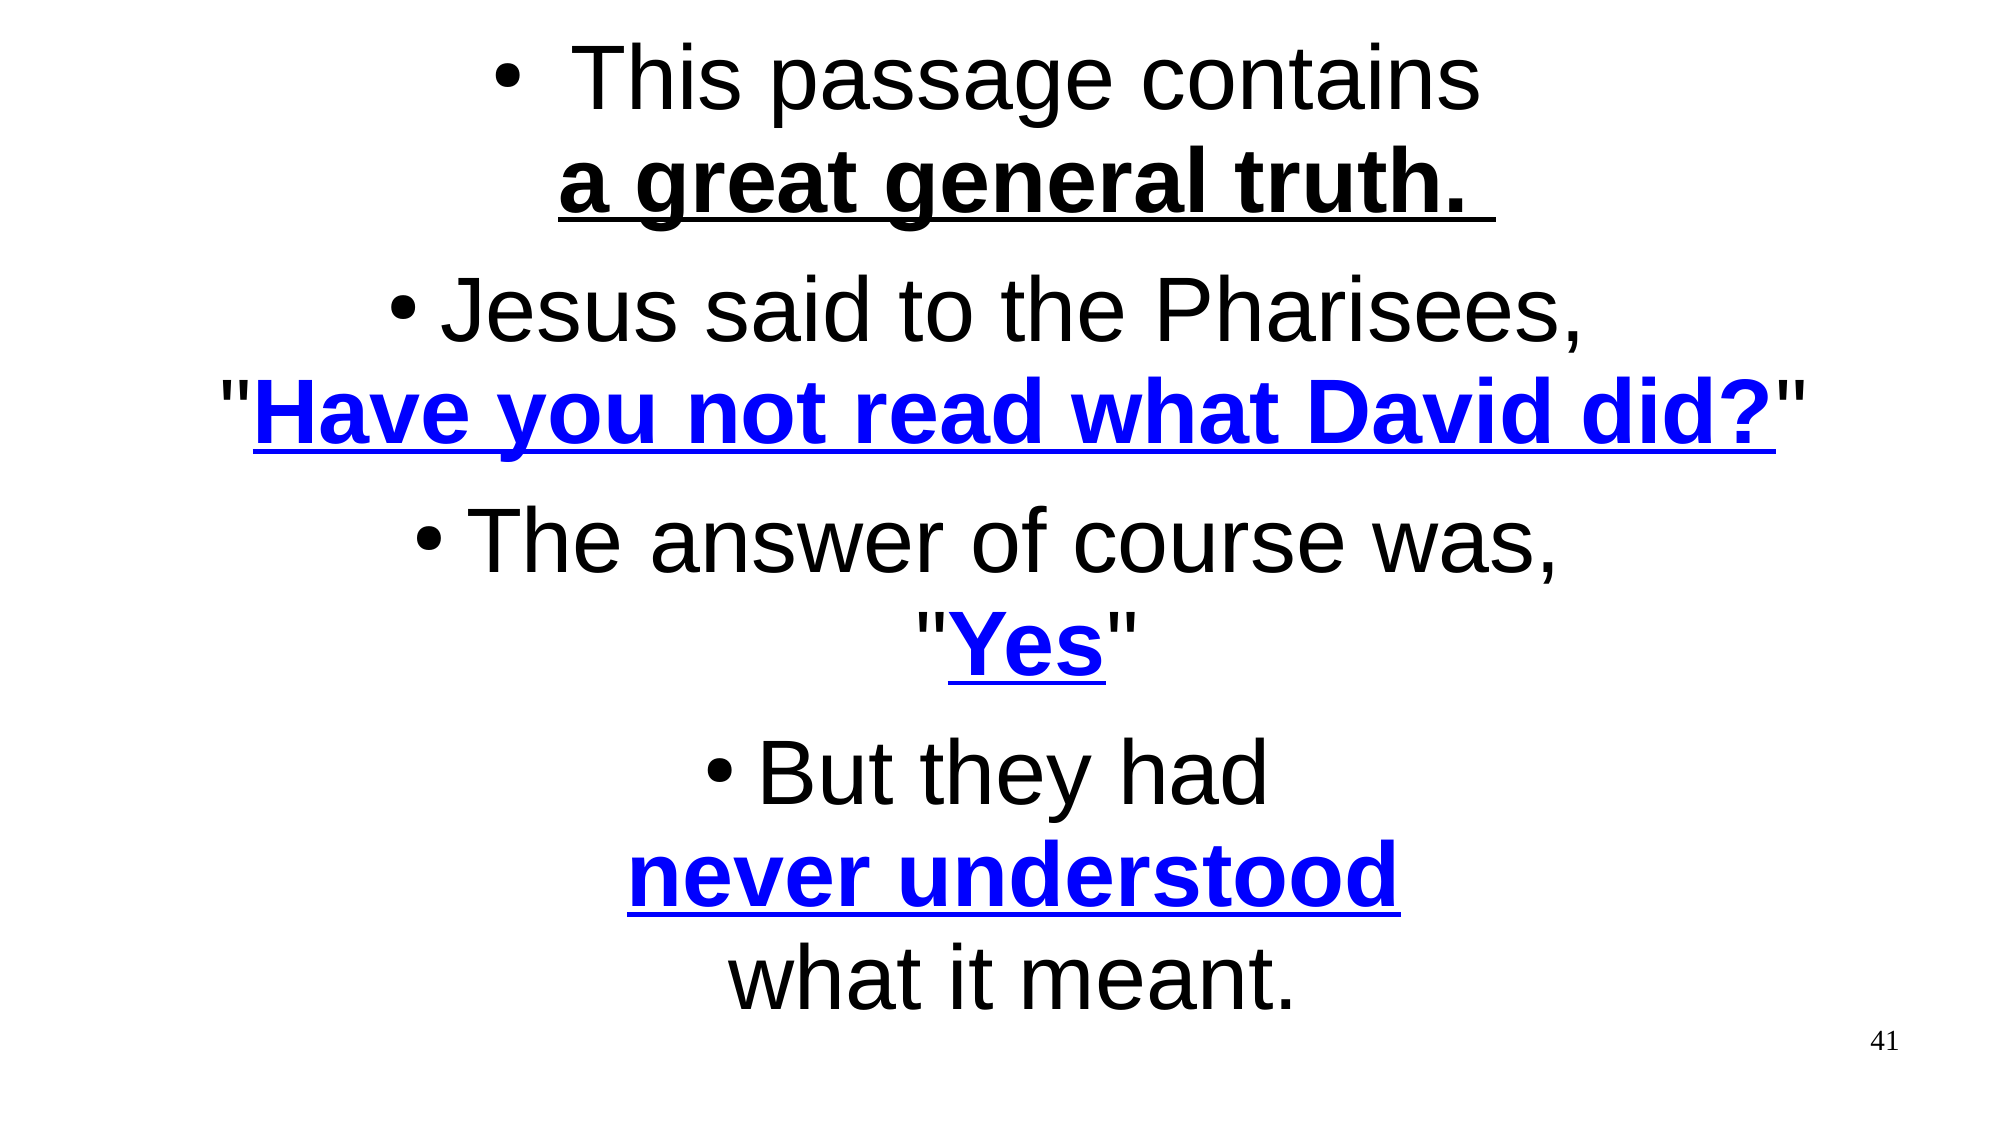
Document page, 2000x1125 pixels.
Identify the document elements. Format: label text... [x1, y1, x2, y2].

list This passage contains a great general truth. Jesus said to the Pharisees, "Have you not read what David did?" The answer of course was, "Yes" But they had never understood what it meant. [15, 26, 1968, 1098]
